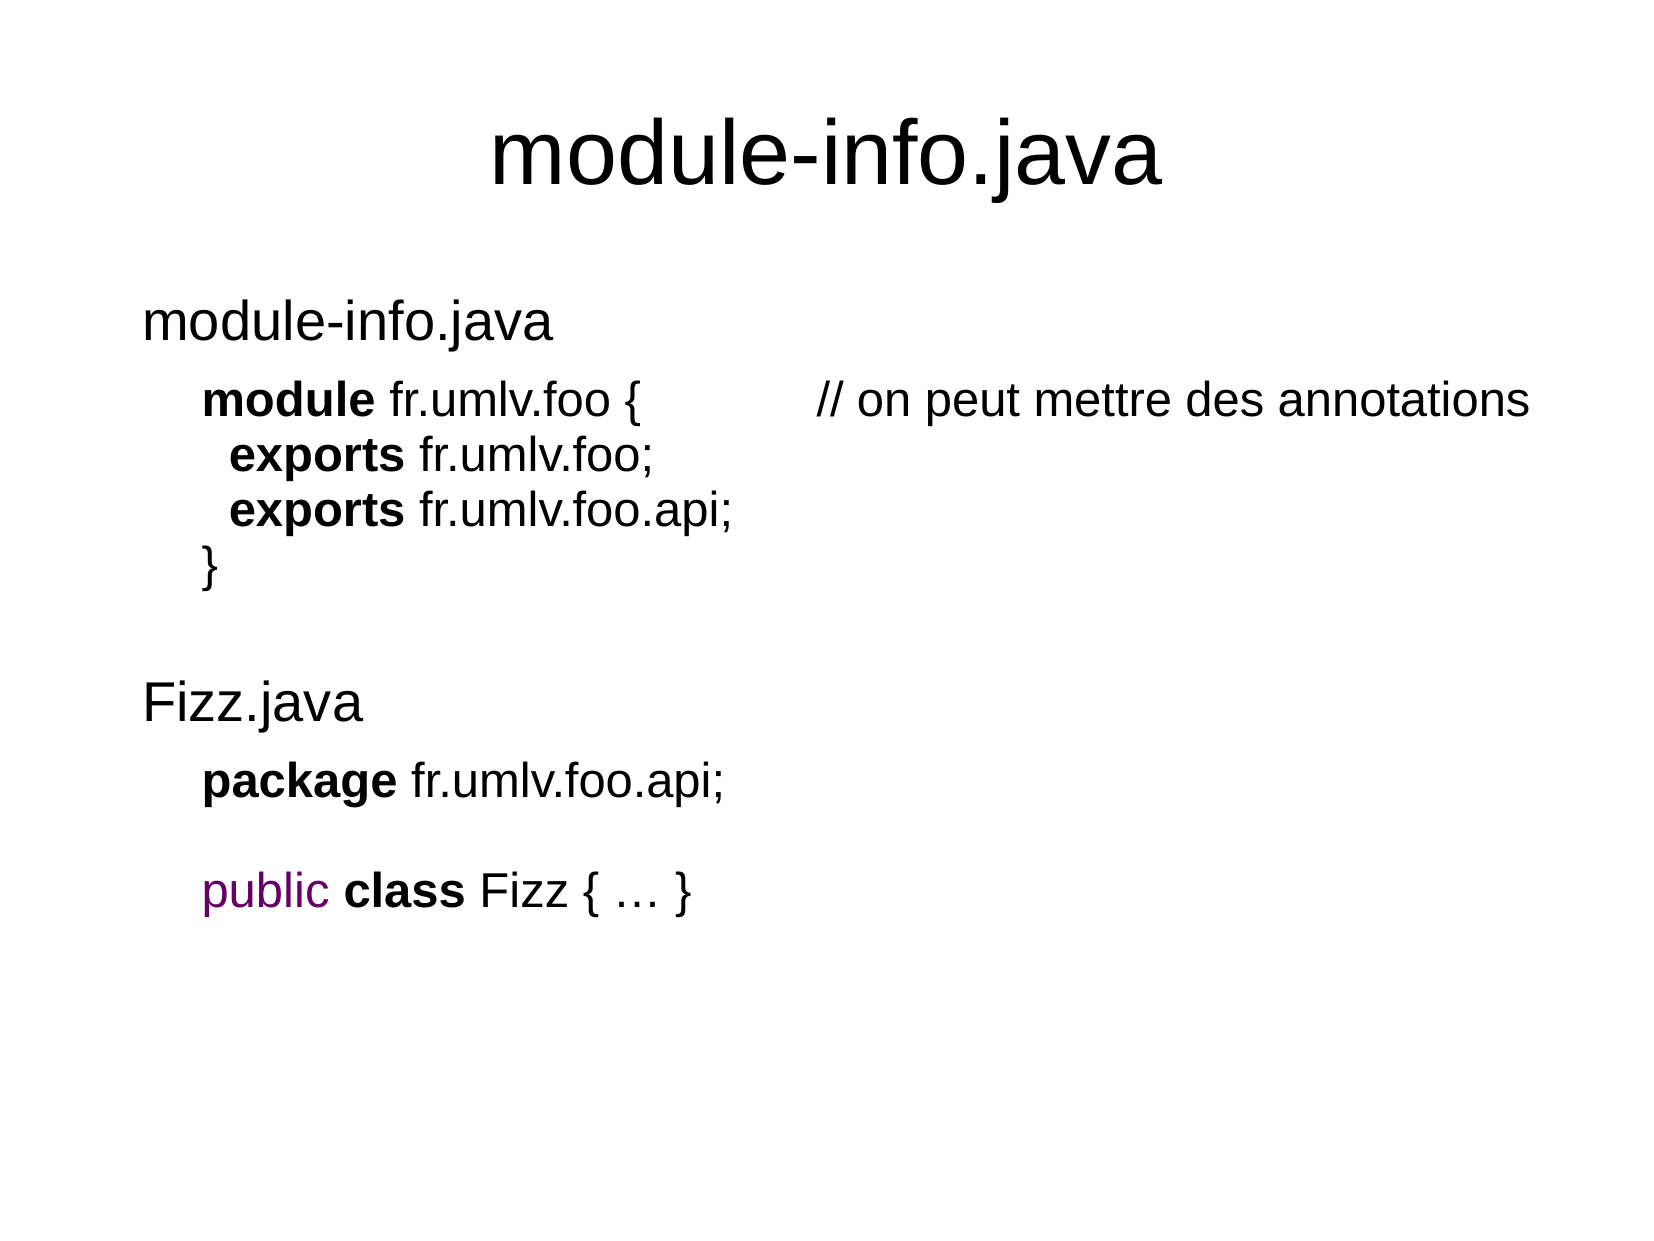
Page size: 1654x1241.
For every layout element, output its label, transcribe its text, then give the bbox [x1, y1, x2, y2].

title module-info.java [82, 49, 1571, 257]
list module-info.java module fr.umlv.foo { // on peut mettre des annotations exports fr.umlv.foo; exports fr.umlv.foo.api; } Fizz.java package fr.umlv.foo.api; public class Fizz { … } [82, 290, 1571, 1141]
